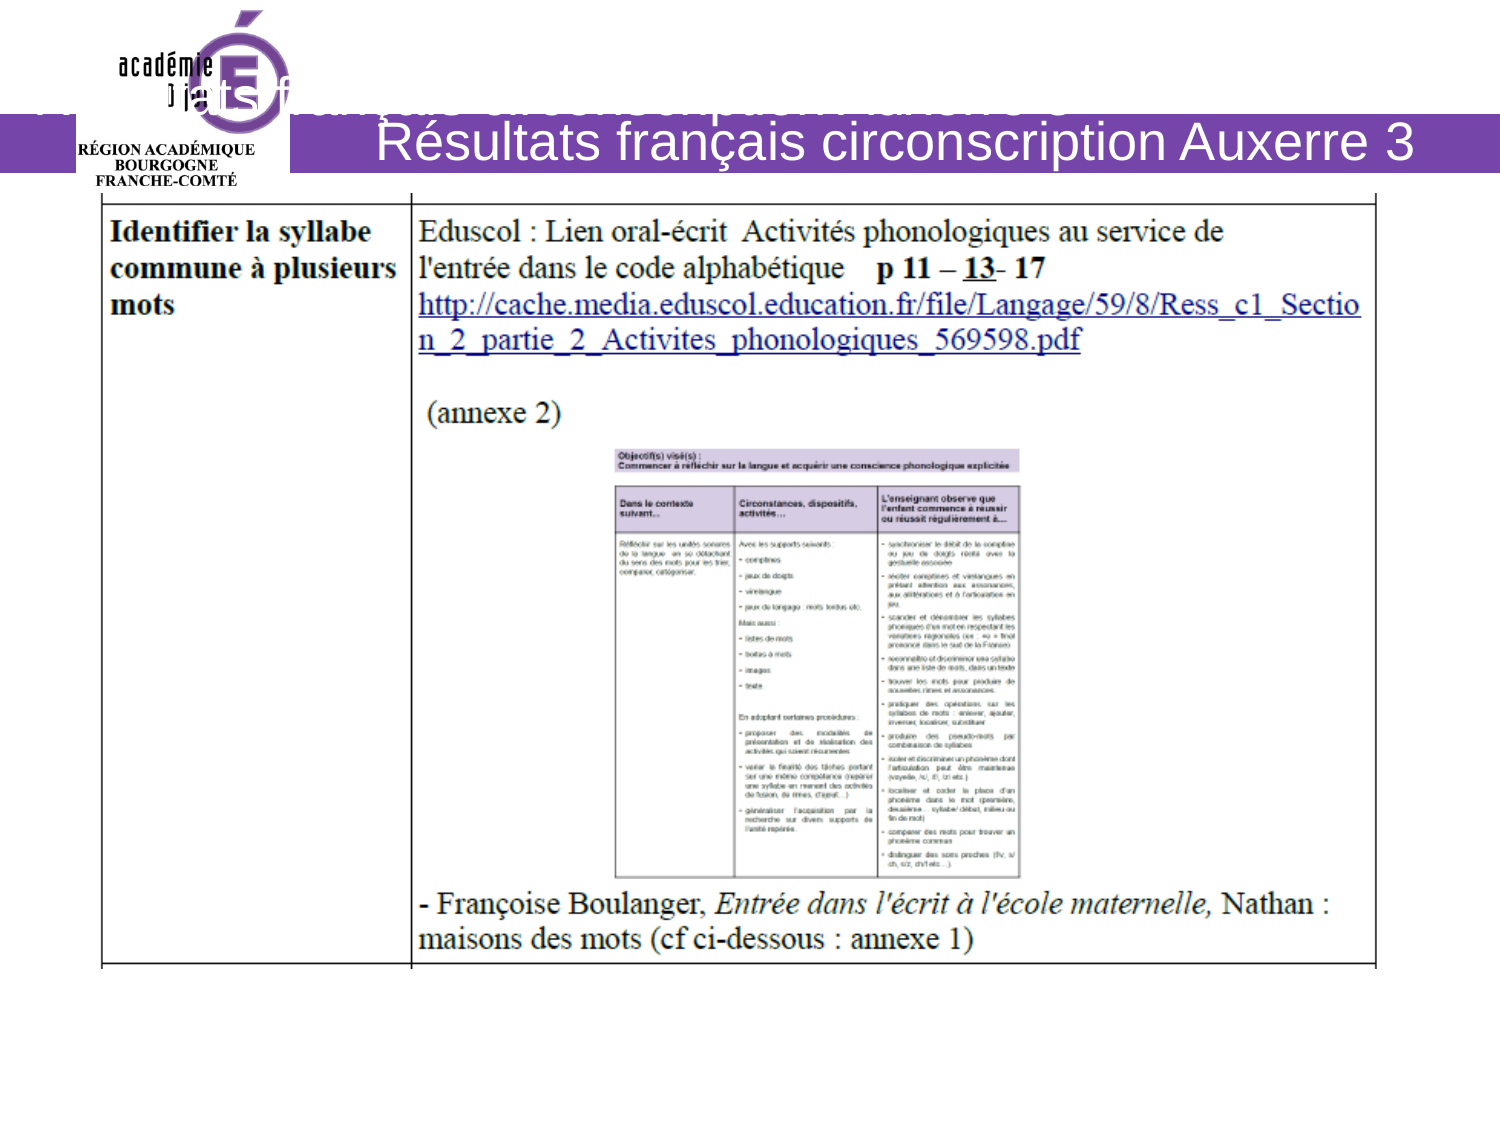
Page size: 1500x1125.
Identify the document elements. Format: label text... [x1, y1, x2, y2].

picture [76, 188, 1403, 969]
title Résultats français circonscription Auxerre 3 [360, 45, 1453, 233]
text_box Résultats français circonscription Auxerre 3 [18, 0, 1112, 188]
